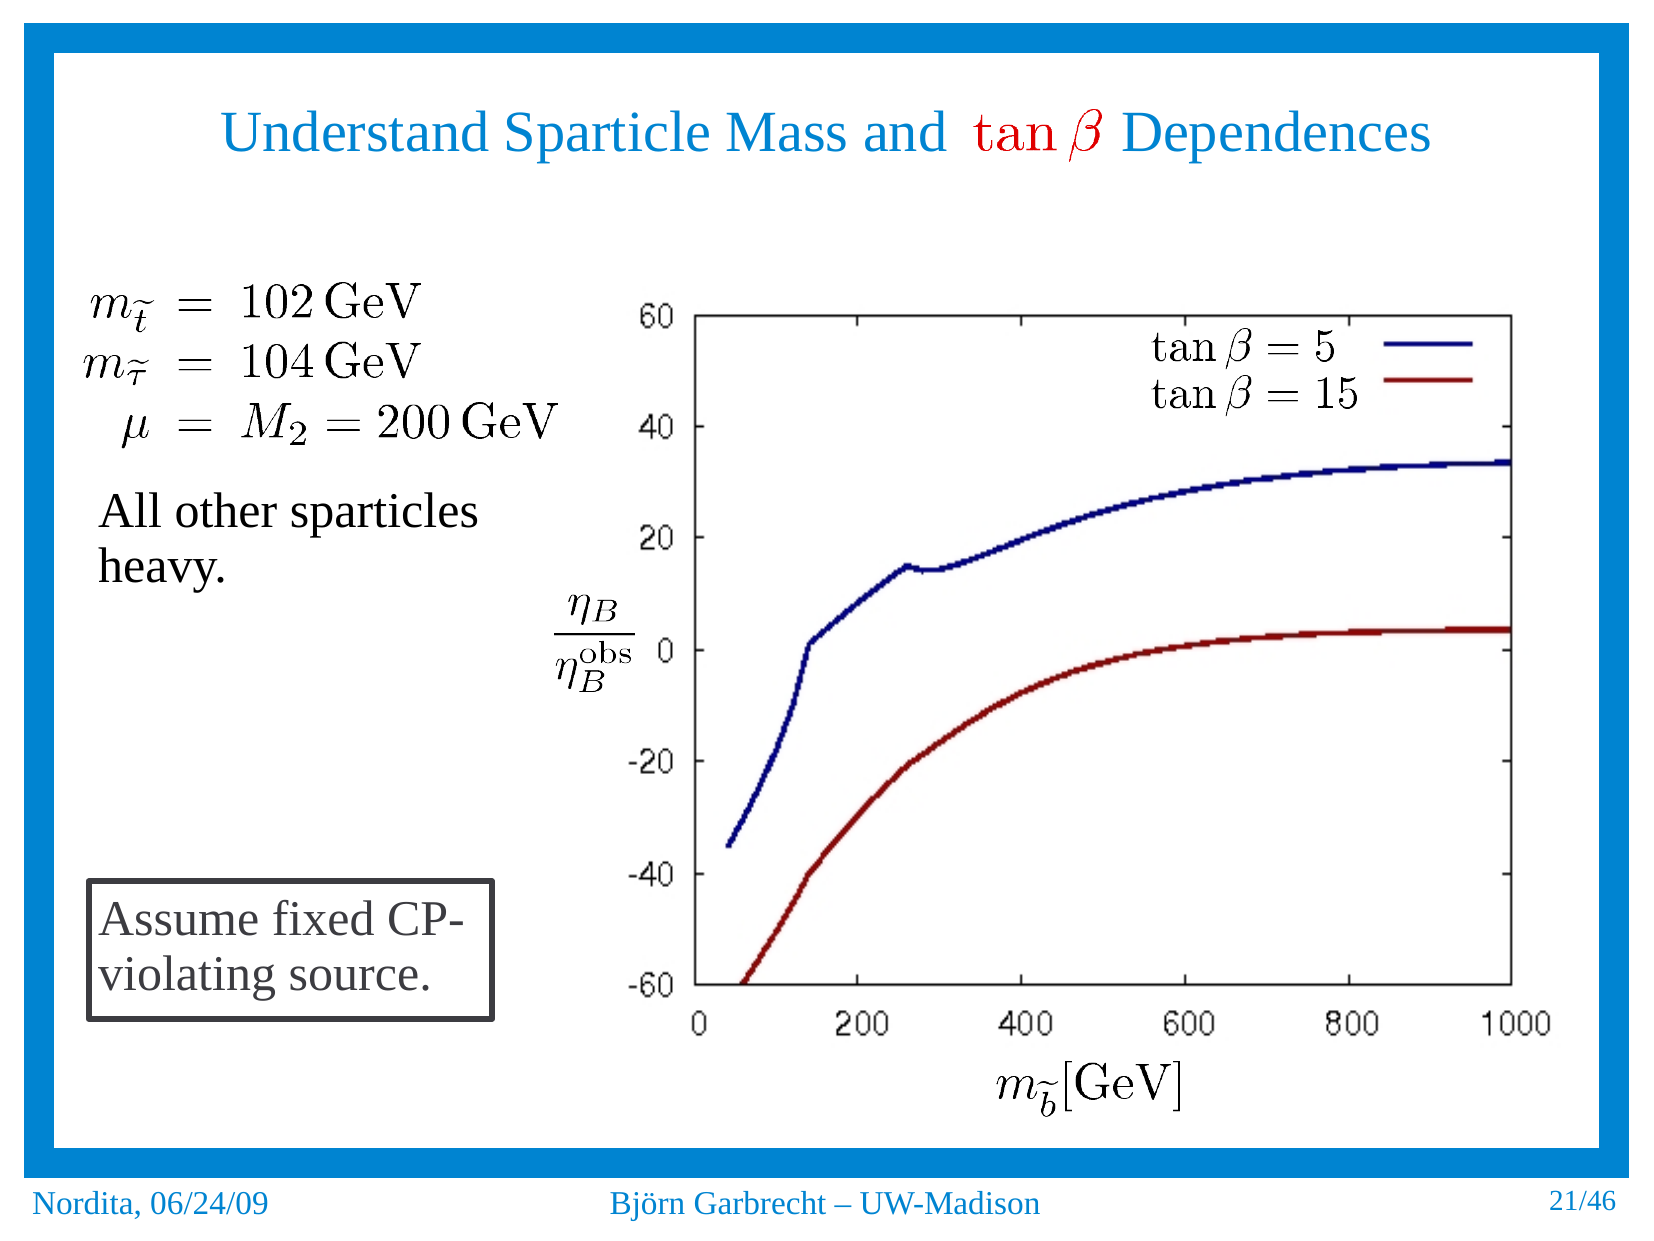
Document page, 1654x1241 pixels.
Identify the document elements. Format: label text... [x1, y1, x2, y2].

text_box Assume fixed CP-violating source. [83, 883, 482, 1033]
picture [78, 279, 563, 450]
picture [968, 105, 1115, 170]
title Understand Sparticle Mass and Dependences [82, 68, 1571, 197]
picture [545, 270, 1568, 1121]
text_box All other sparticles heavy. [83, 475, 504, 612]
